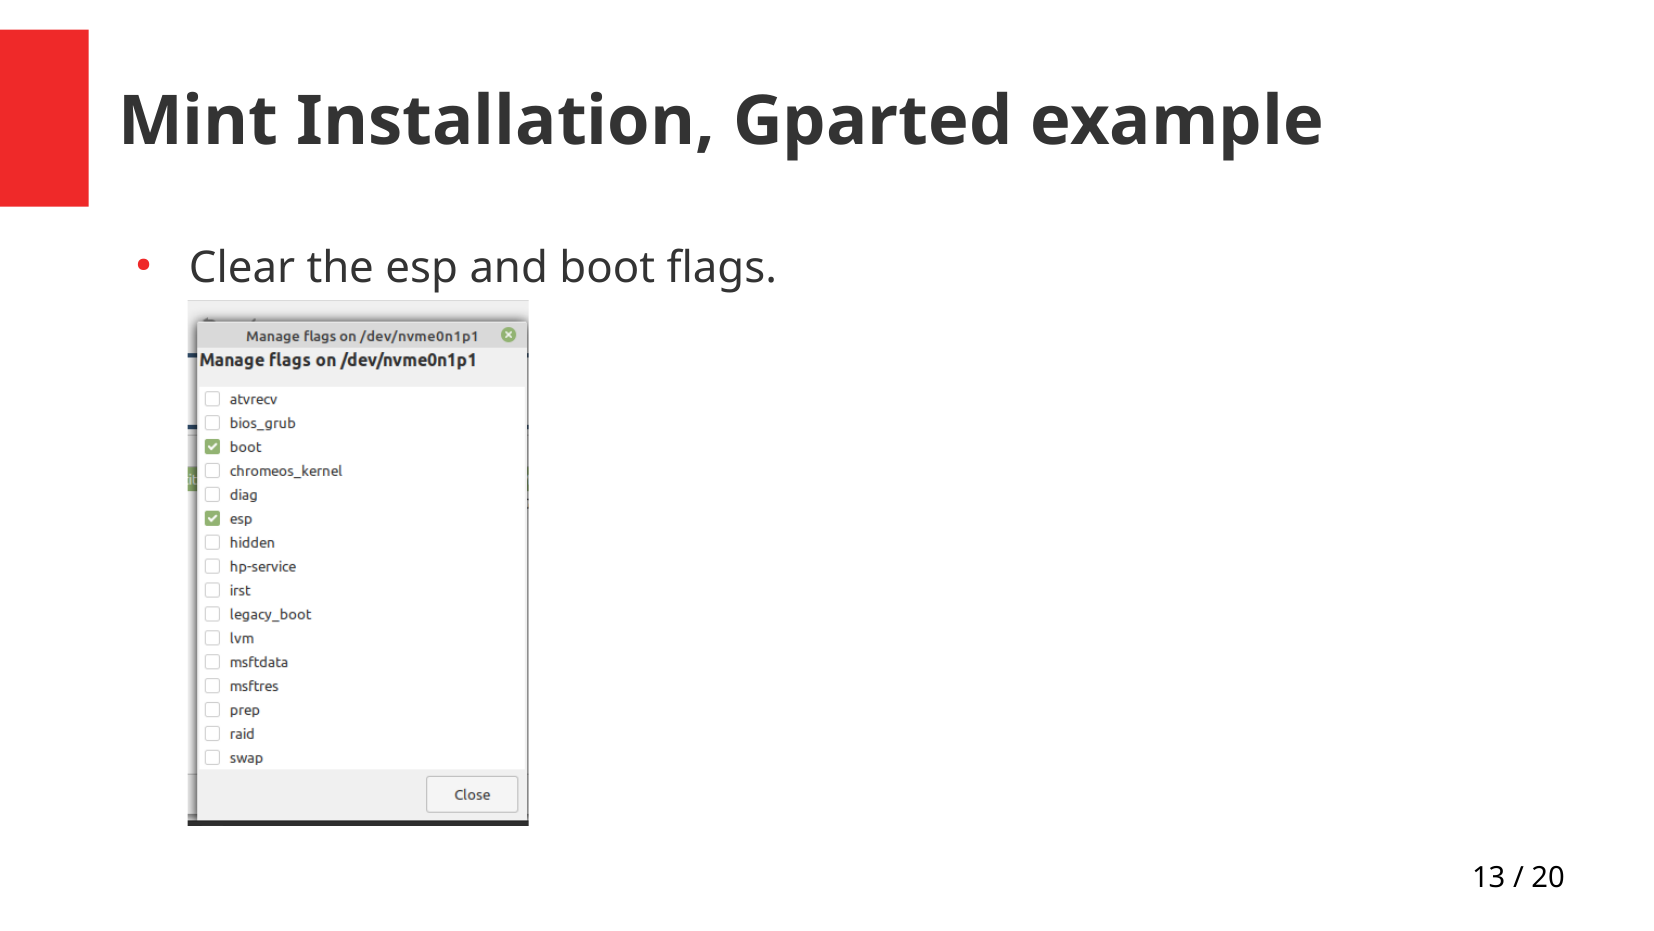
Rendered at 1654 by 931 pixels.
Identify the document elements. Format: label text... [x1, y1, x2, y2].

picture [187, 300, 529, 826]
title Mint Installation, Gparted example [118, 29, 1595, 207]
list Clear the esp and boot flags. [118, 236, 1595, 798]
